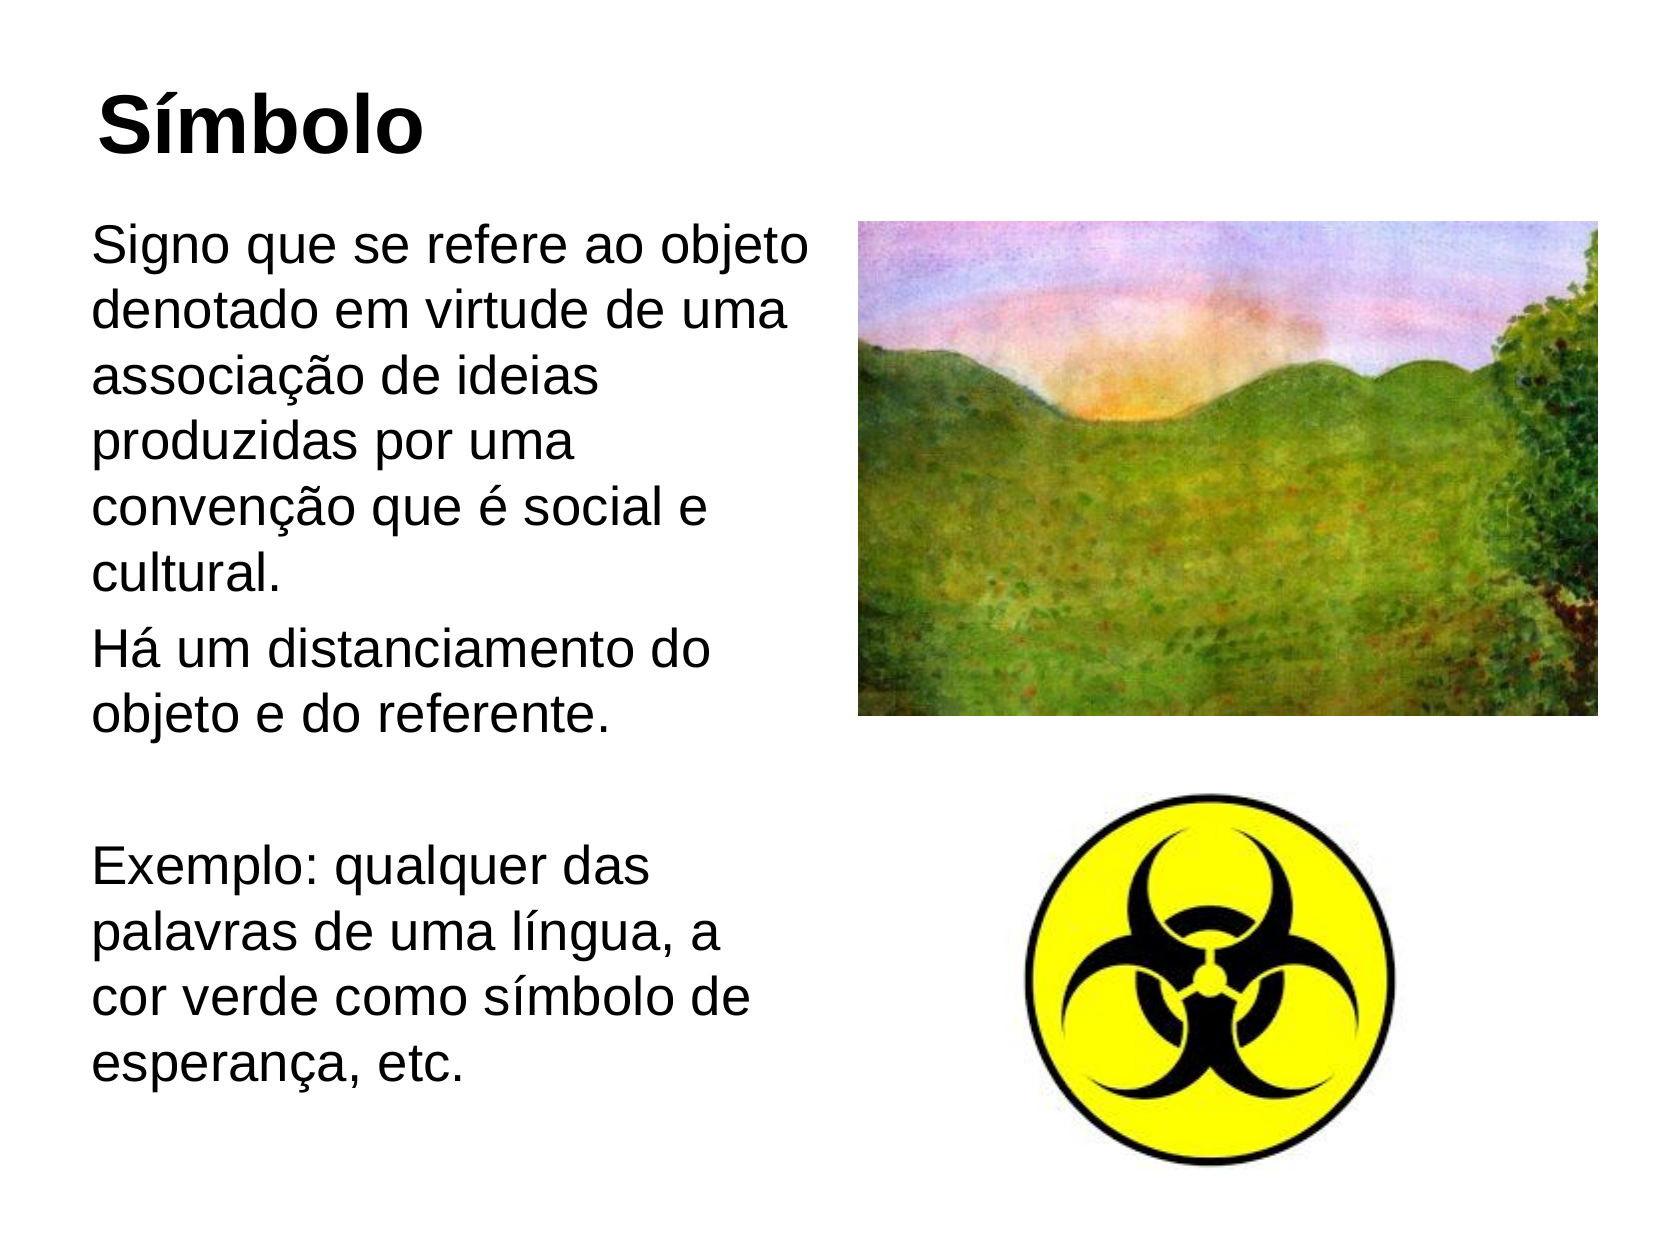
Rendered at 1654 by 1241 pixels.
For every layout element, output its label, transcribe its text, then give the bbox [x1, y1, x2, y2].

text_box Símbolo [82, 62, 878, 260]
picture [858, 221, 1598, 716]
list Signo que se refere ao objeto denotado em virtude de uma associação de ideias produzidas por uma convenção que é social e cultural. Há um distanciamento do objeto e do referente. Exemplo: qualquer das palavras de uma língua, a cor verde como símbolo de esperança, etc. [76, 200, 828, 1111]
picture [944, 792, 1477, 1170]
